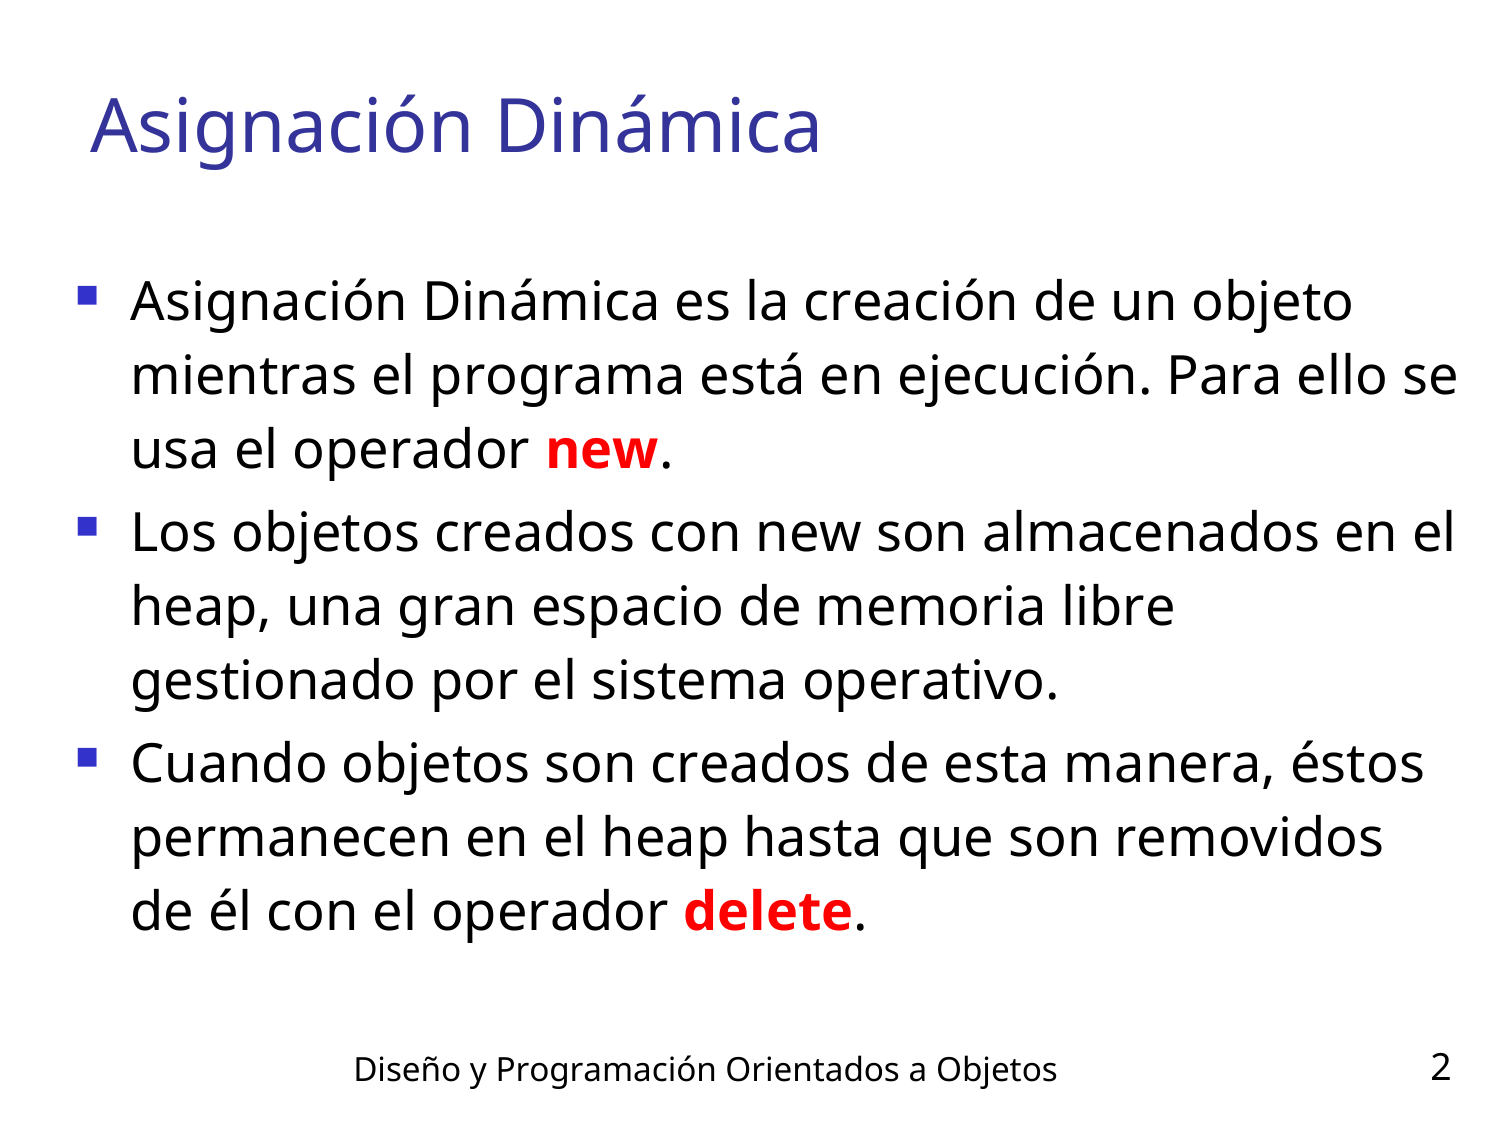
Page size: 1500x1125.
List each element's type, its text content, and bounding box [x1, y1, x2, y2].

title Asignación Dinámica [75, 4, 1466, 182]
list Asignación Dinámica es la creación de un objeto mientras el programa está en ejecución. Para ello se usa el operador new. Los objetos creados con new son almacenados en el heap, una gran espacio de memoria libre gestionado por el sistema operativo. Cuando objetos son creados de esta manera, éstos permanecen en el heap hasta que son removidos de él con el operador delete. [75, 262, 1462, 993]
